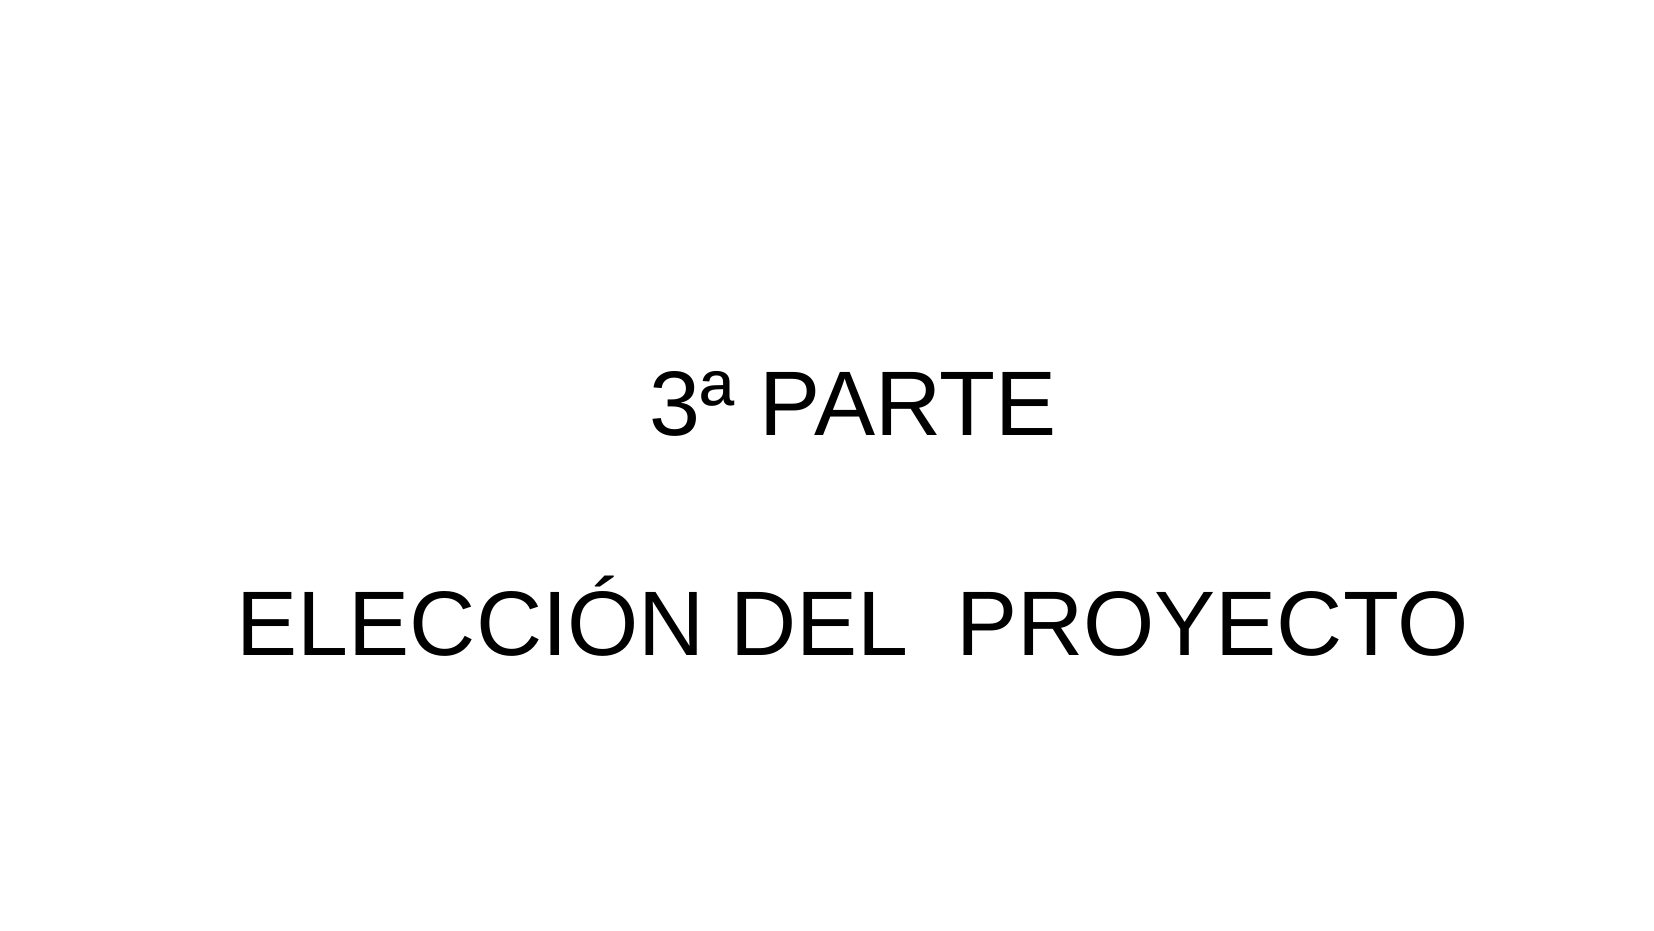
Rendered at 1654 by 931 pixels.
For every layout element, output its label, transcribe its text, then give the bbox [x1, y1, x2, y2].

text_box 3ª PARTE ELECCIÓN DEL PROYECTO [109, 343, 1598, 500]
